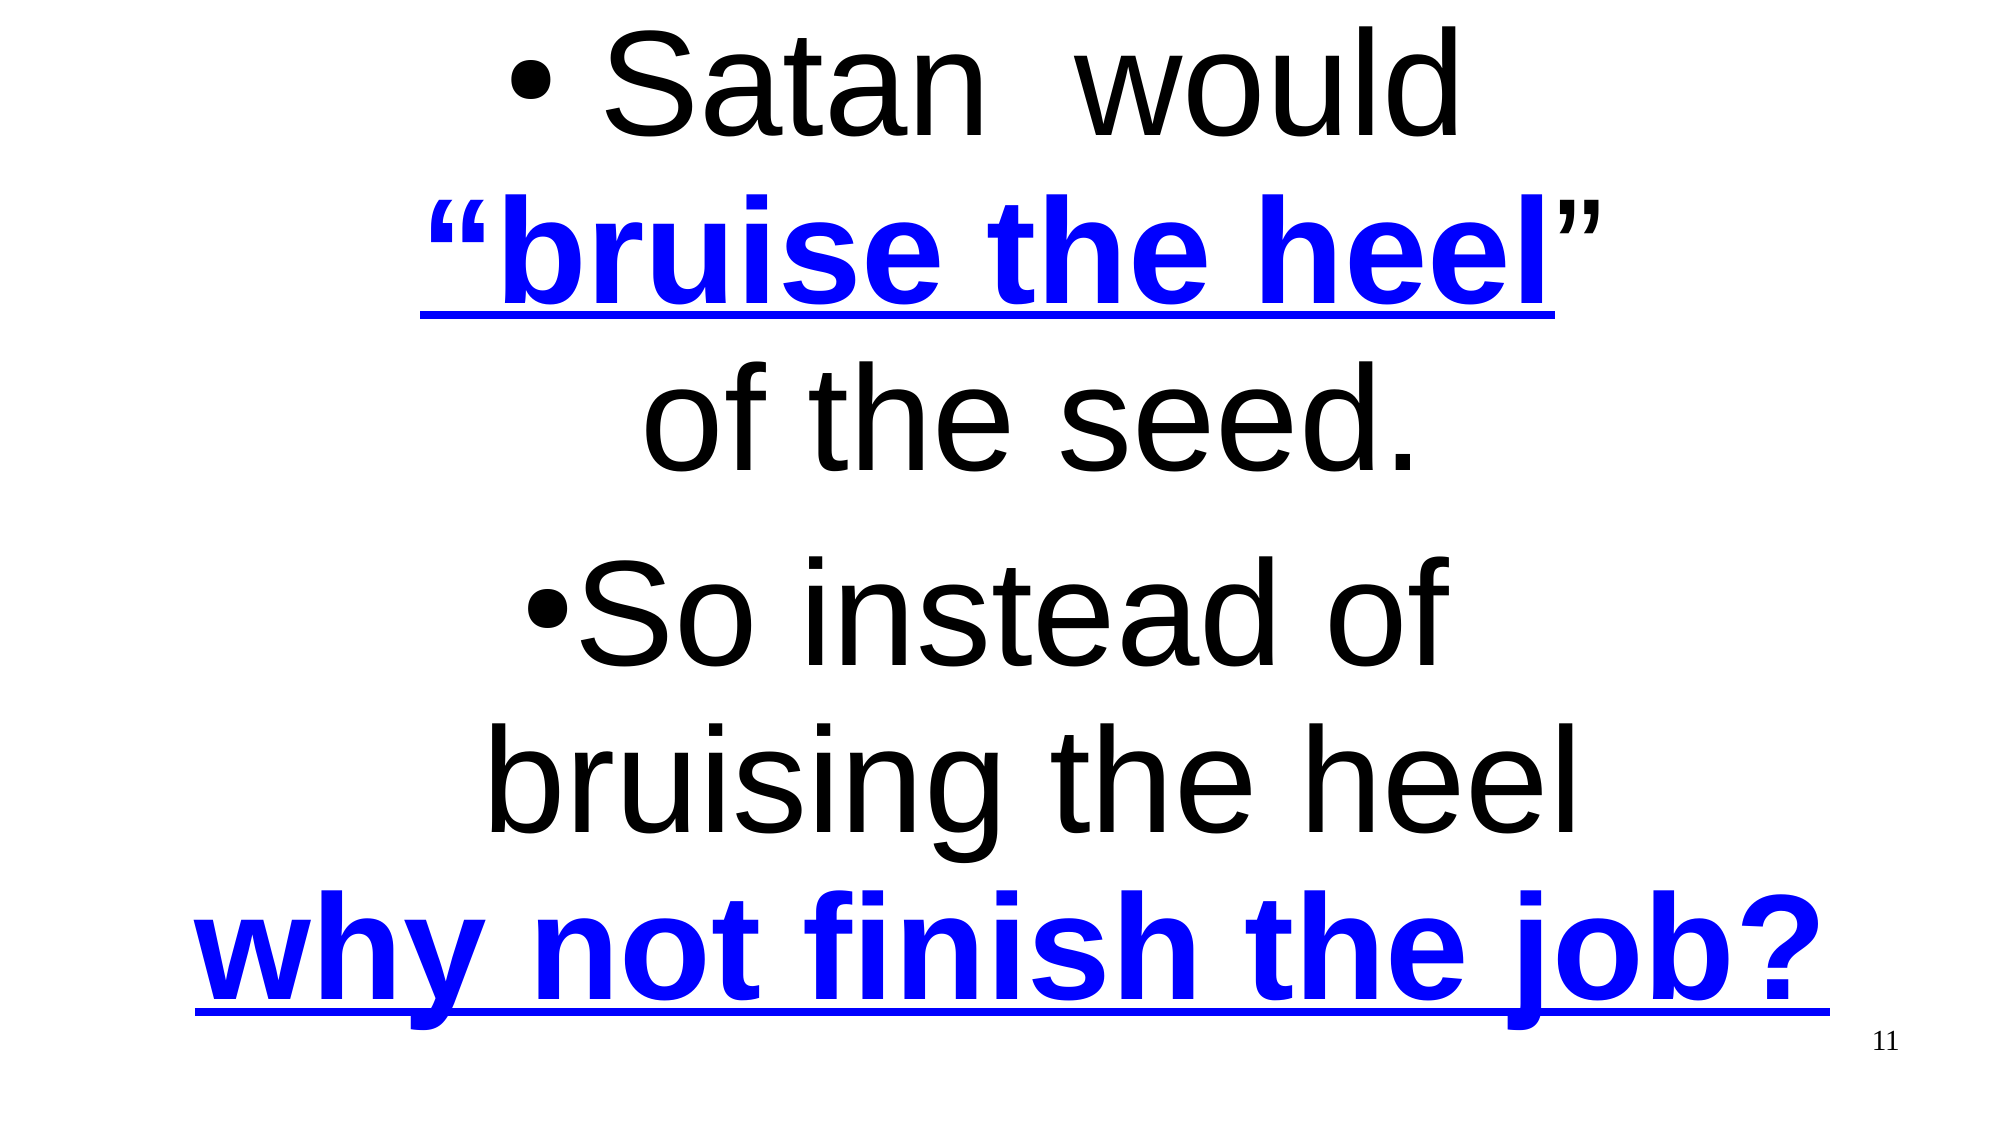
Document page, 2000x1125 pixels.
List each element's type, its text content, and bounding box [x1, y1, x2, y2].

list Satan would “bruise the heel” of the seed. So instead of bruising the heel why not finish the job? [0, 0, 1996, 1123]
